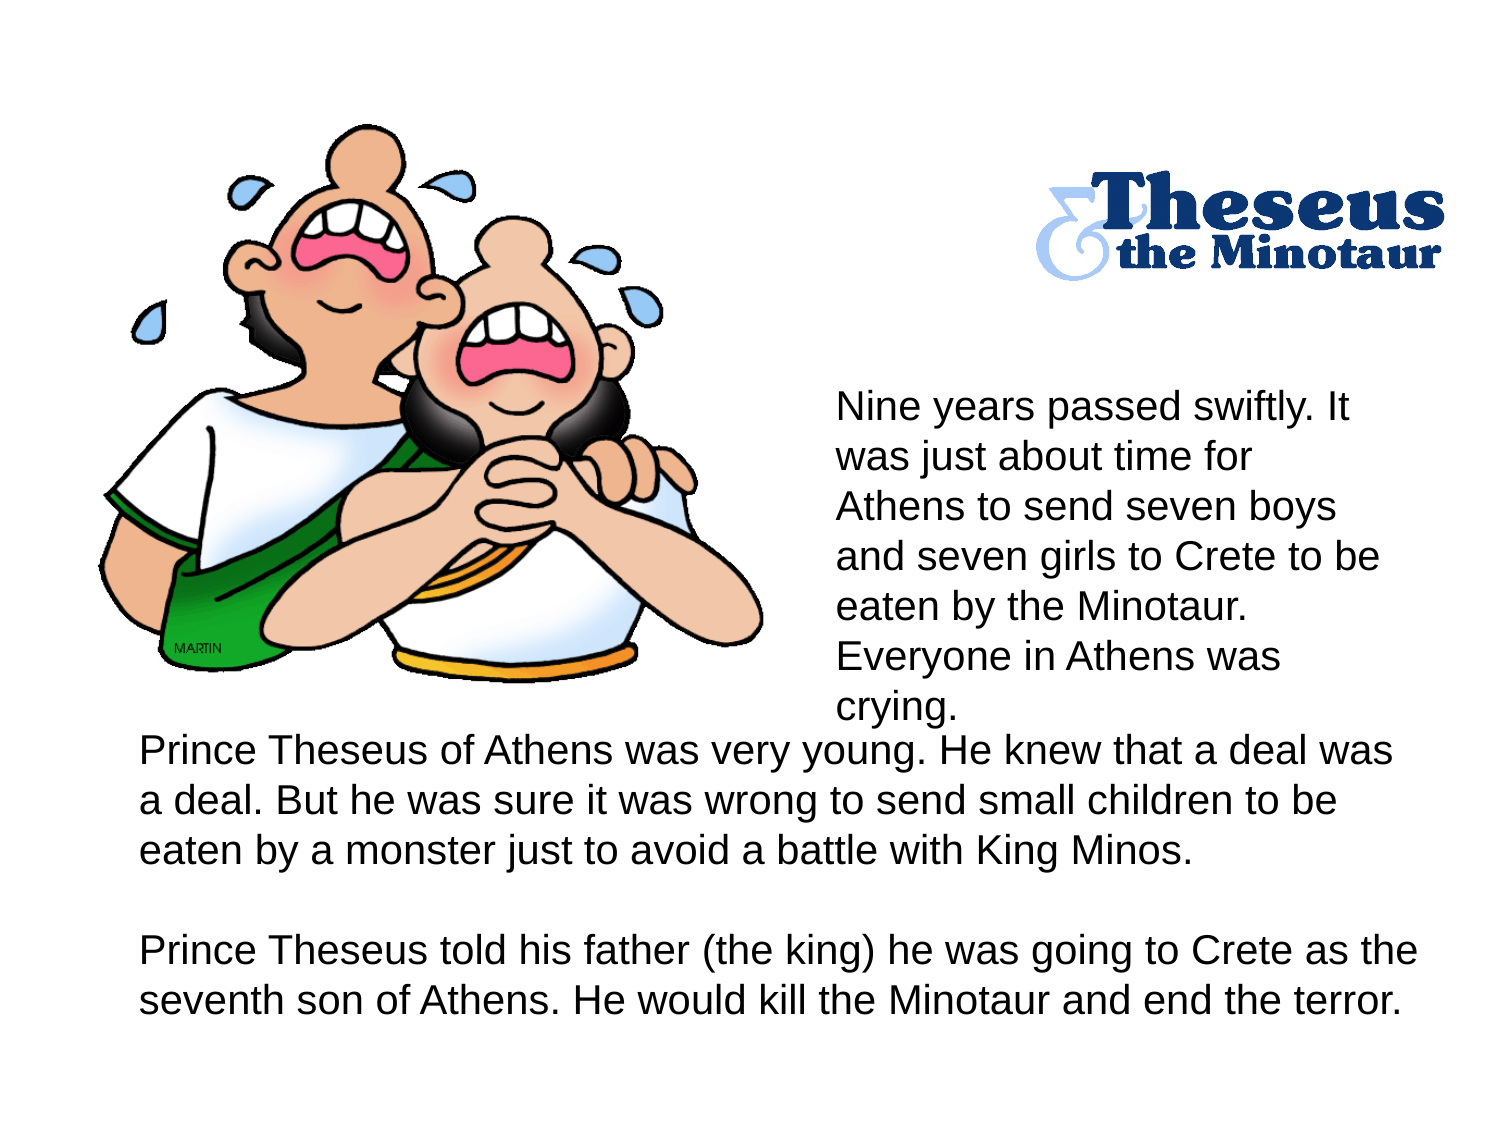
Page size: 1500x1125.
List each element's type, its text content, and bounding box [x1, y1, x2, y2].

picture [76, 101, 781, 701]
picture [1033, 148, 1447, 296]
text_box Nine years passed swiftly. It was just about time for Athens to send seven boys and seven girls to Crete to be eaten by the Minotaur. Everyone in Athens was crying. [785, 371, 1400, 782]
text_box Prince Theseus of Athens was very young. He knew that a deal was a deal. But he was sure it was wrong to send small children to be eaten by a monster just to avoid a battle with King Minos. Prince Theseus told his father (the king) he was going to Crete as the seventh son of Athens. He would kill the Minotaur and end the terror. [88, 665, 1436, 1125]
